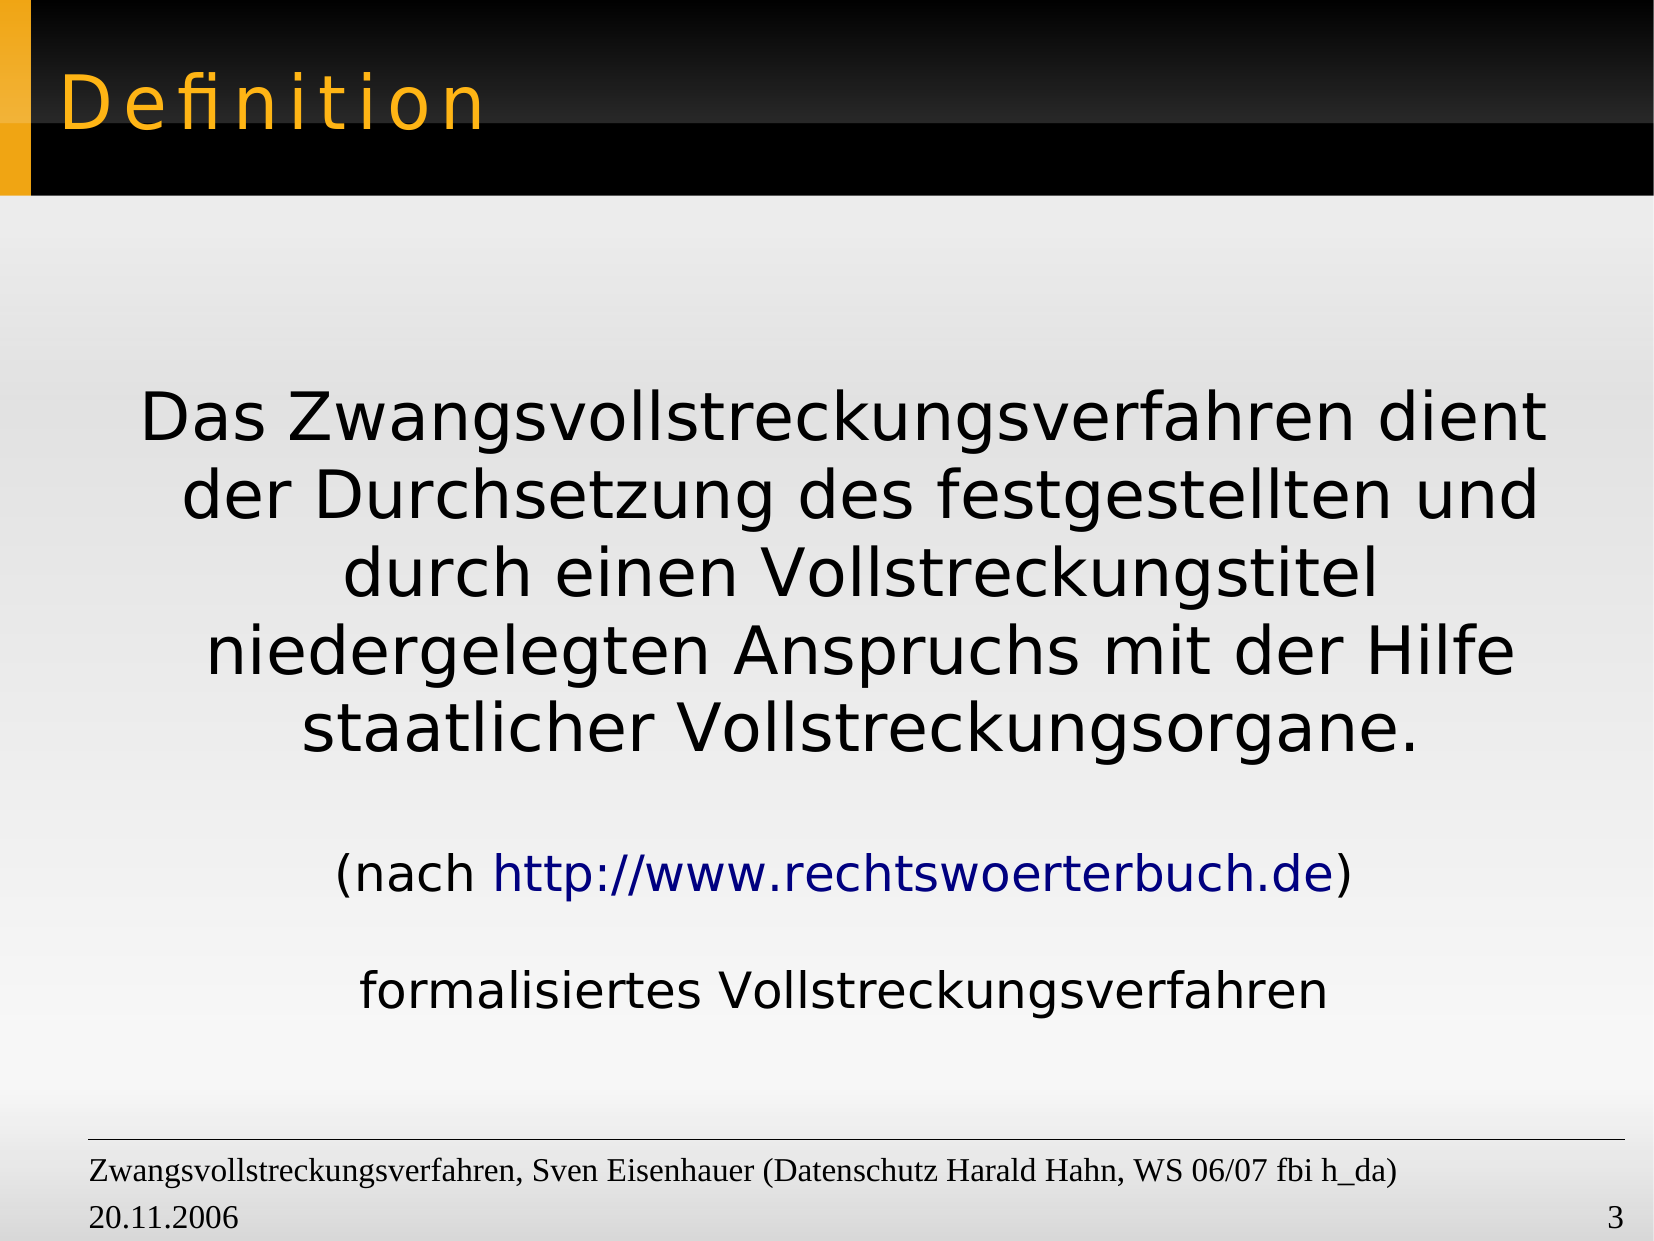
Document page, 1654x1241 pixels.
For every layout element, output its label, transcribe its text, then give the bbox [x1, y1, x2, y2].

picture [0, 0, 1654, 1241]
title Definition [59, 29, 1506, 178]
subtitle Das Zwangsvollstreckungsverfahren dient der Durchsetzung des festgestellten und durch einen Vollstreckungstitel niedergelegten Anspruchs mit der Hilfe staatlicher Vollstreckungsorgane. (nach http://www.rechtswoerterbuch.de) formalisiertes Vollstreckungsverfahren [82, 297, 1571, 1102]
